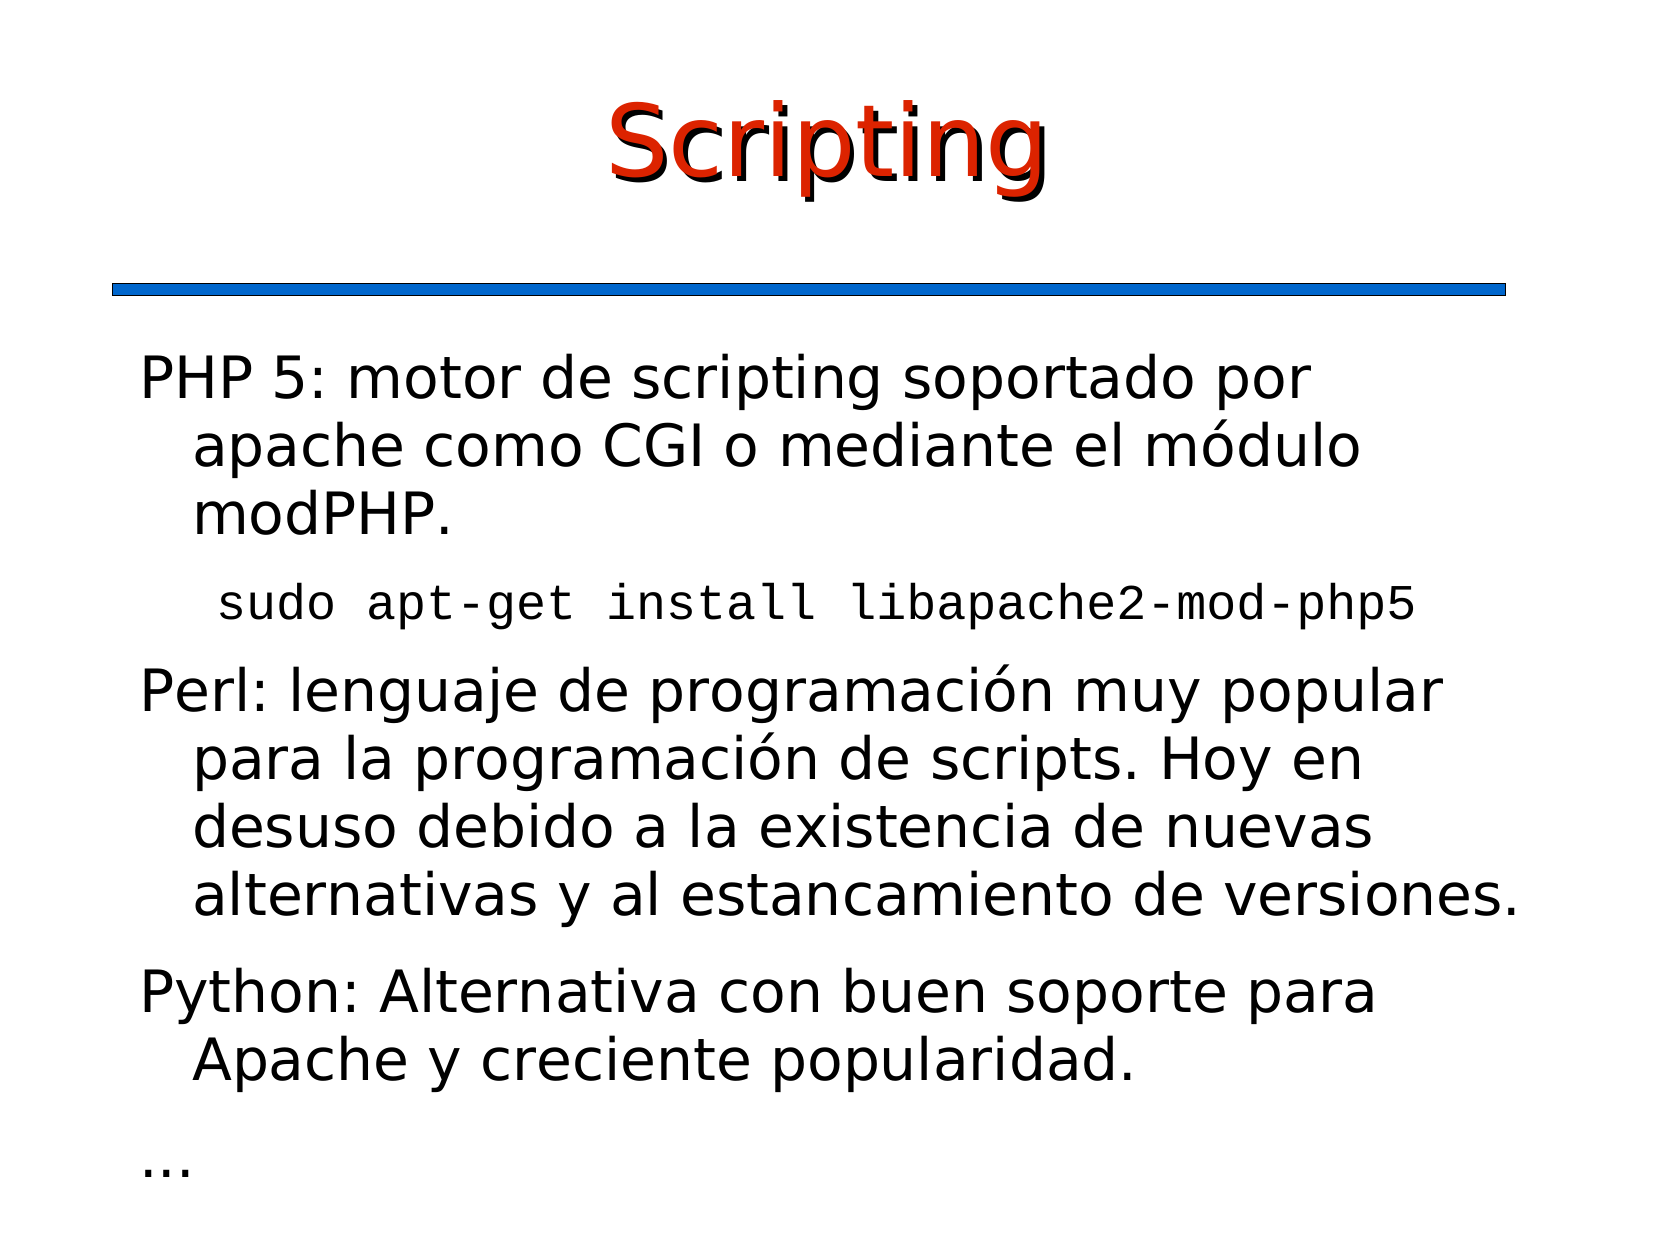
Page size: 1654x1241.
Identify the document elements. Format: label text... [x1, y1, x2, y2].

title Scripting [121, 37, 1534, 246]
list PHP 5: motor de scripting soportado por apache como CGI o mediante el módulo modPHP. sudo apt-get install libapache2-mod-php5 Perl: lenguaje de programación muy popular para la programación de scripts. Hoy en desuso debido a la existencia de nuevas alternativas y al estancamiento de versiones. Python: Alternativa con buen soporte para Apache y creciente popularidad. ... [121, 344, 1534, 1191]
